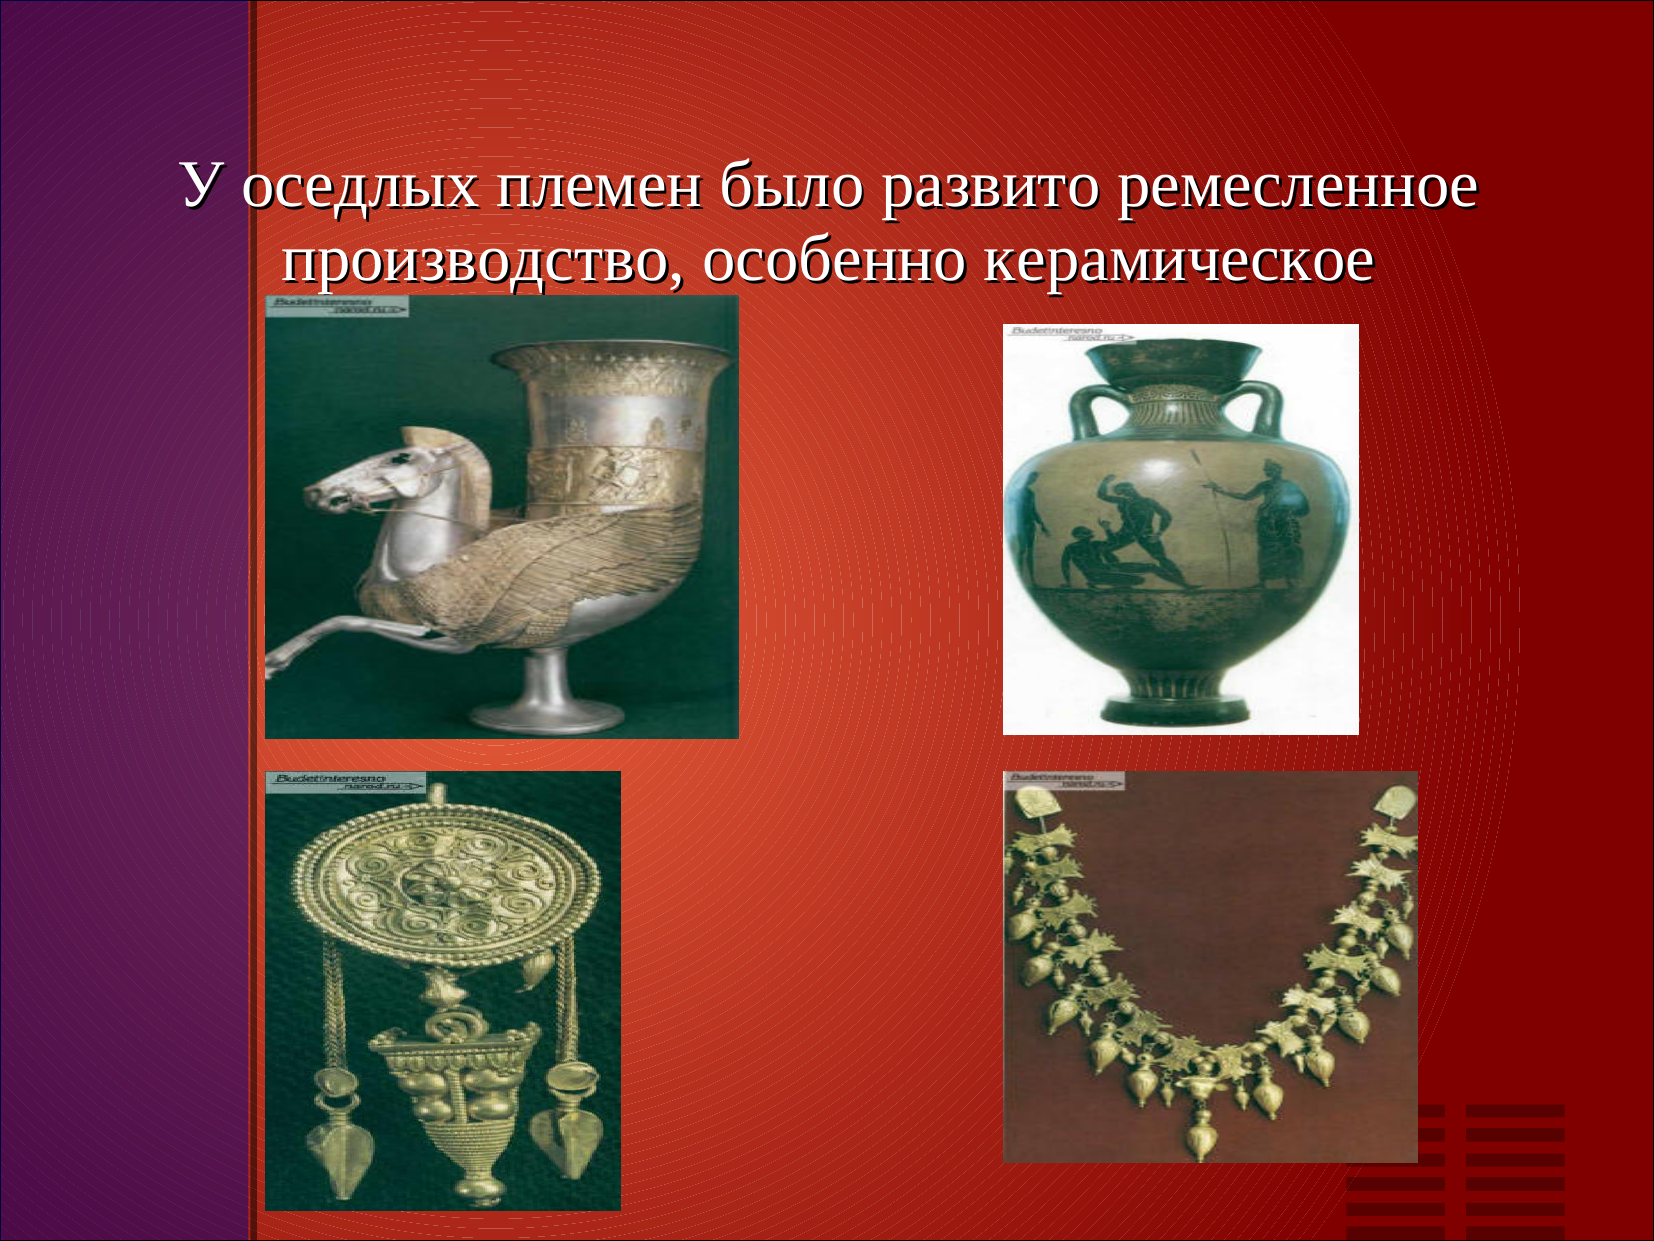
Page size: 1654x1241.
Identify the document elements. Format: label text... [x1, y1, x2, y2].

title У оседлых племен было развито ремесленное производство, особенно керамическое [123, 117, 1536, 325]
picture [1003, 771, 1418, 1163]
picture [265, 295, 739, 739]
picture [1003, 324, 1359, 735]
picture [265, 771, 621, 1211]
